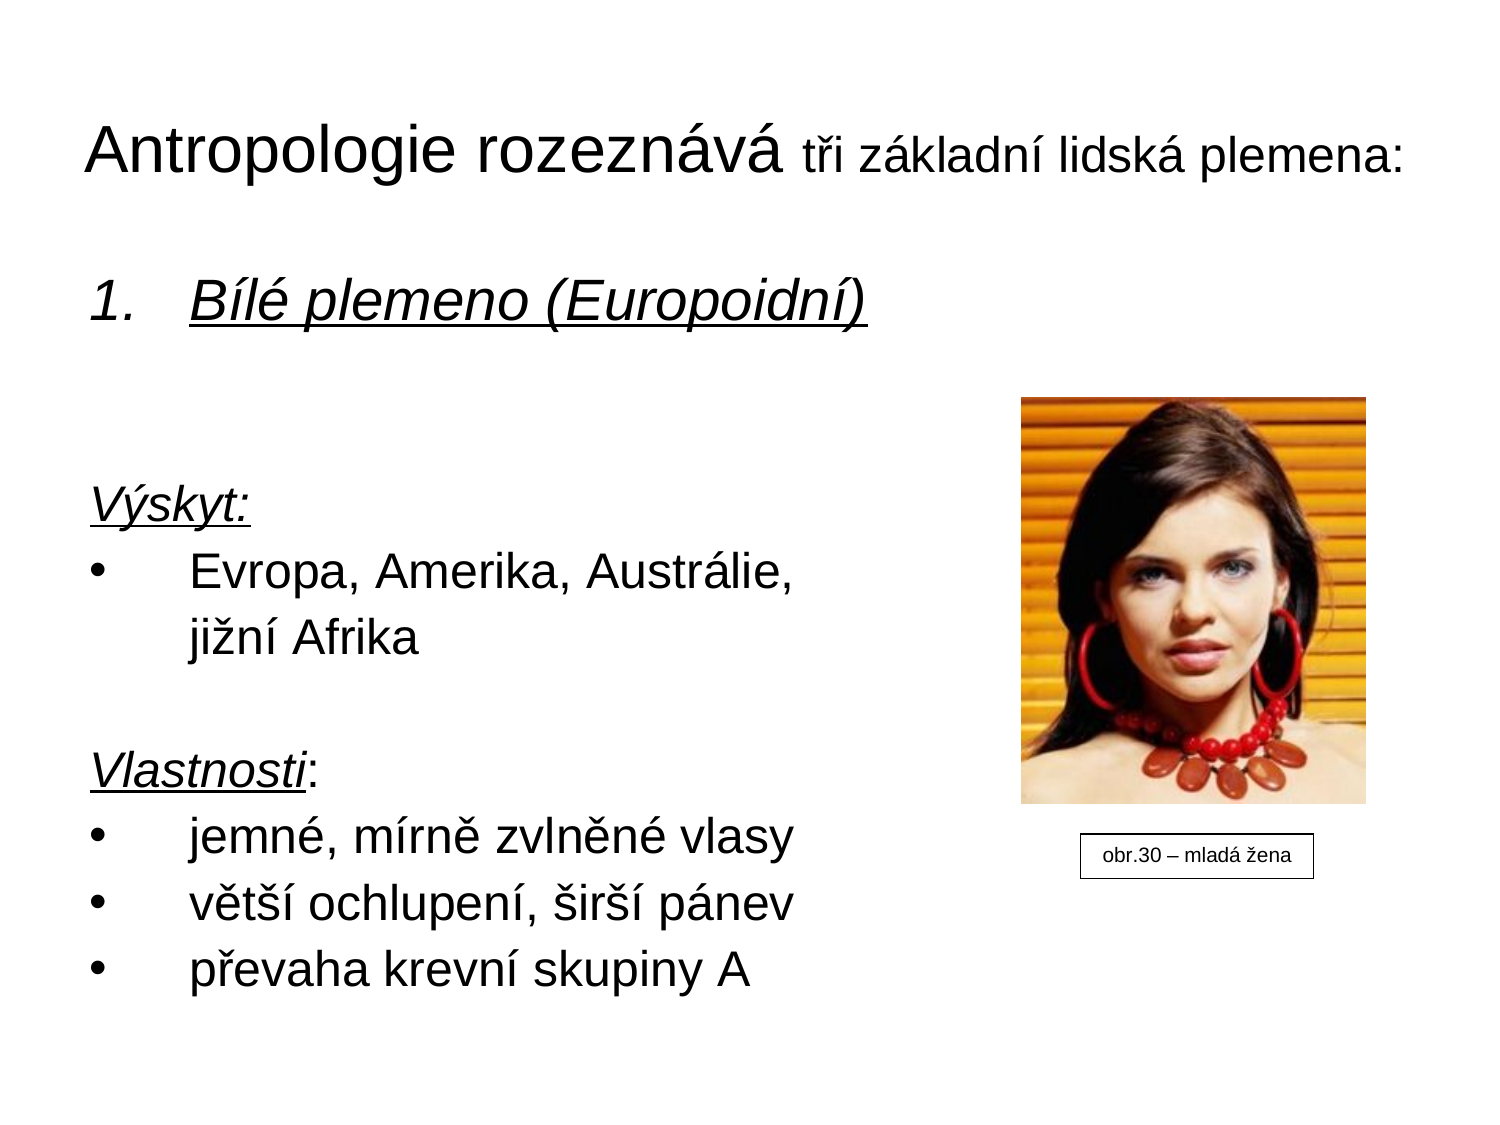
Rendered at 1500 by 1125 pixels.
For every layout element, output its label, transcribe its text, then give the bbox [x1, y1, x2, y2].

list Bílé plemeno (Europoidní) Výskyt: Evropa, Amerika, Austrálie, jižní Afrika Vlastnosti: jemné, mírně zvlněné vlasy větší ochlupení, širší pánev převaha krevní skupiny A [75, 262, 1426, 1074]
text_box obr.30 – mladá žena [1080, 834, 1314, 879]
title Antropologie rozeznává tři základní lidská plemena: [64, 45, 1426, 233]
picture [1021, 397, 1366, 804]
